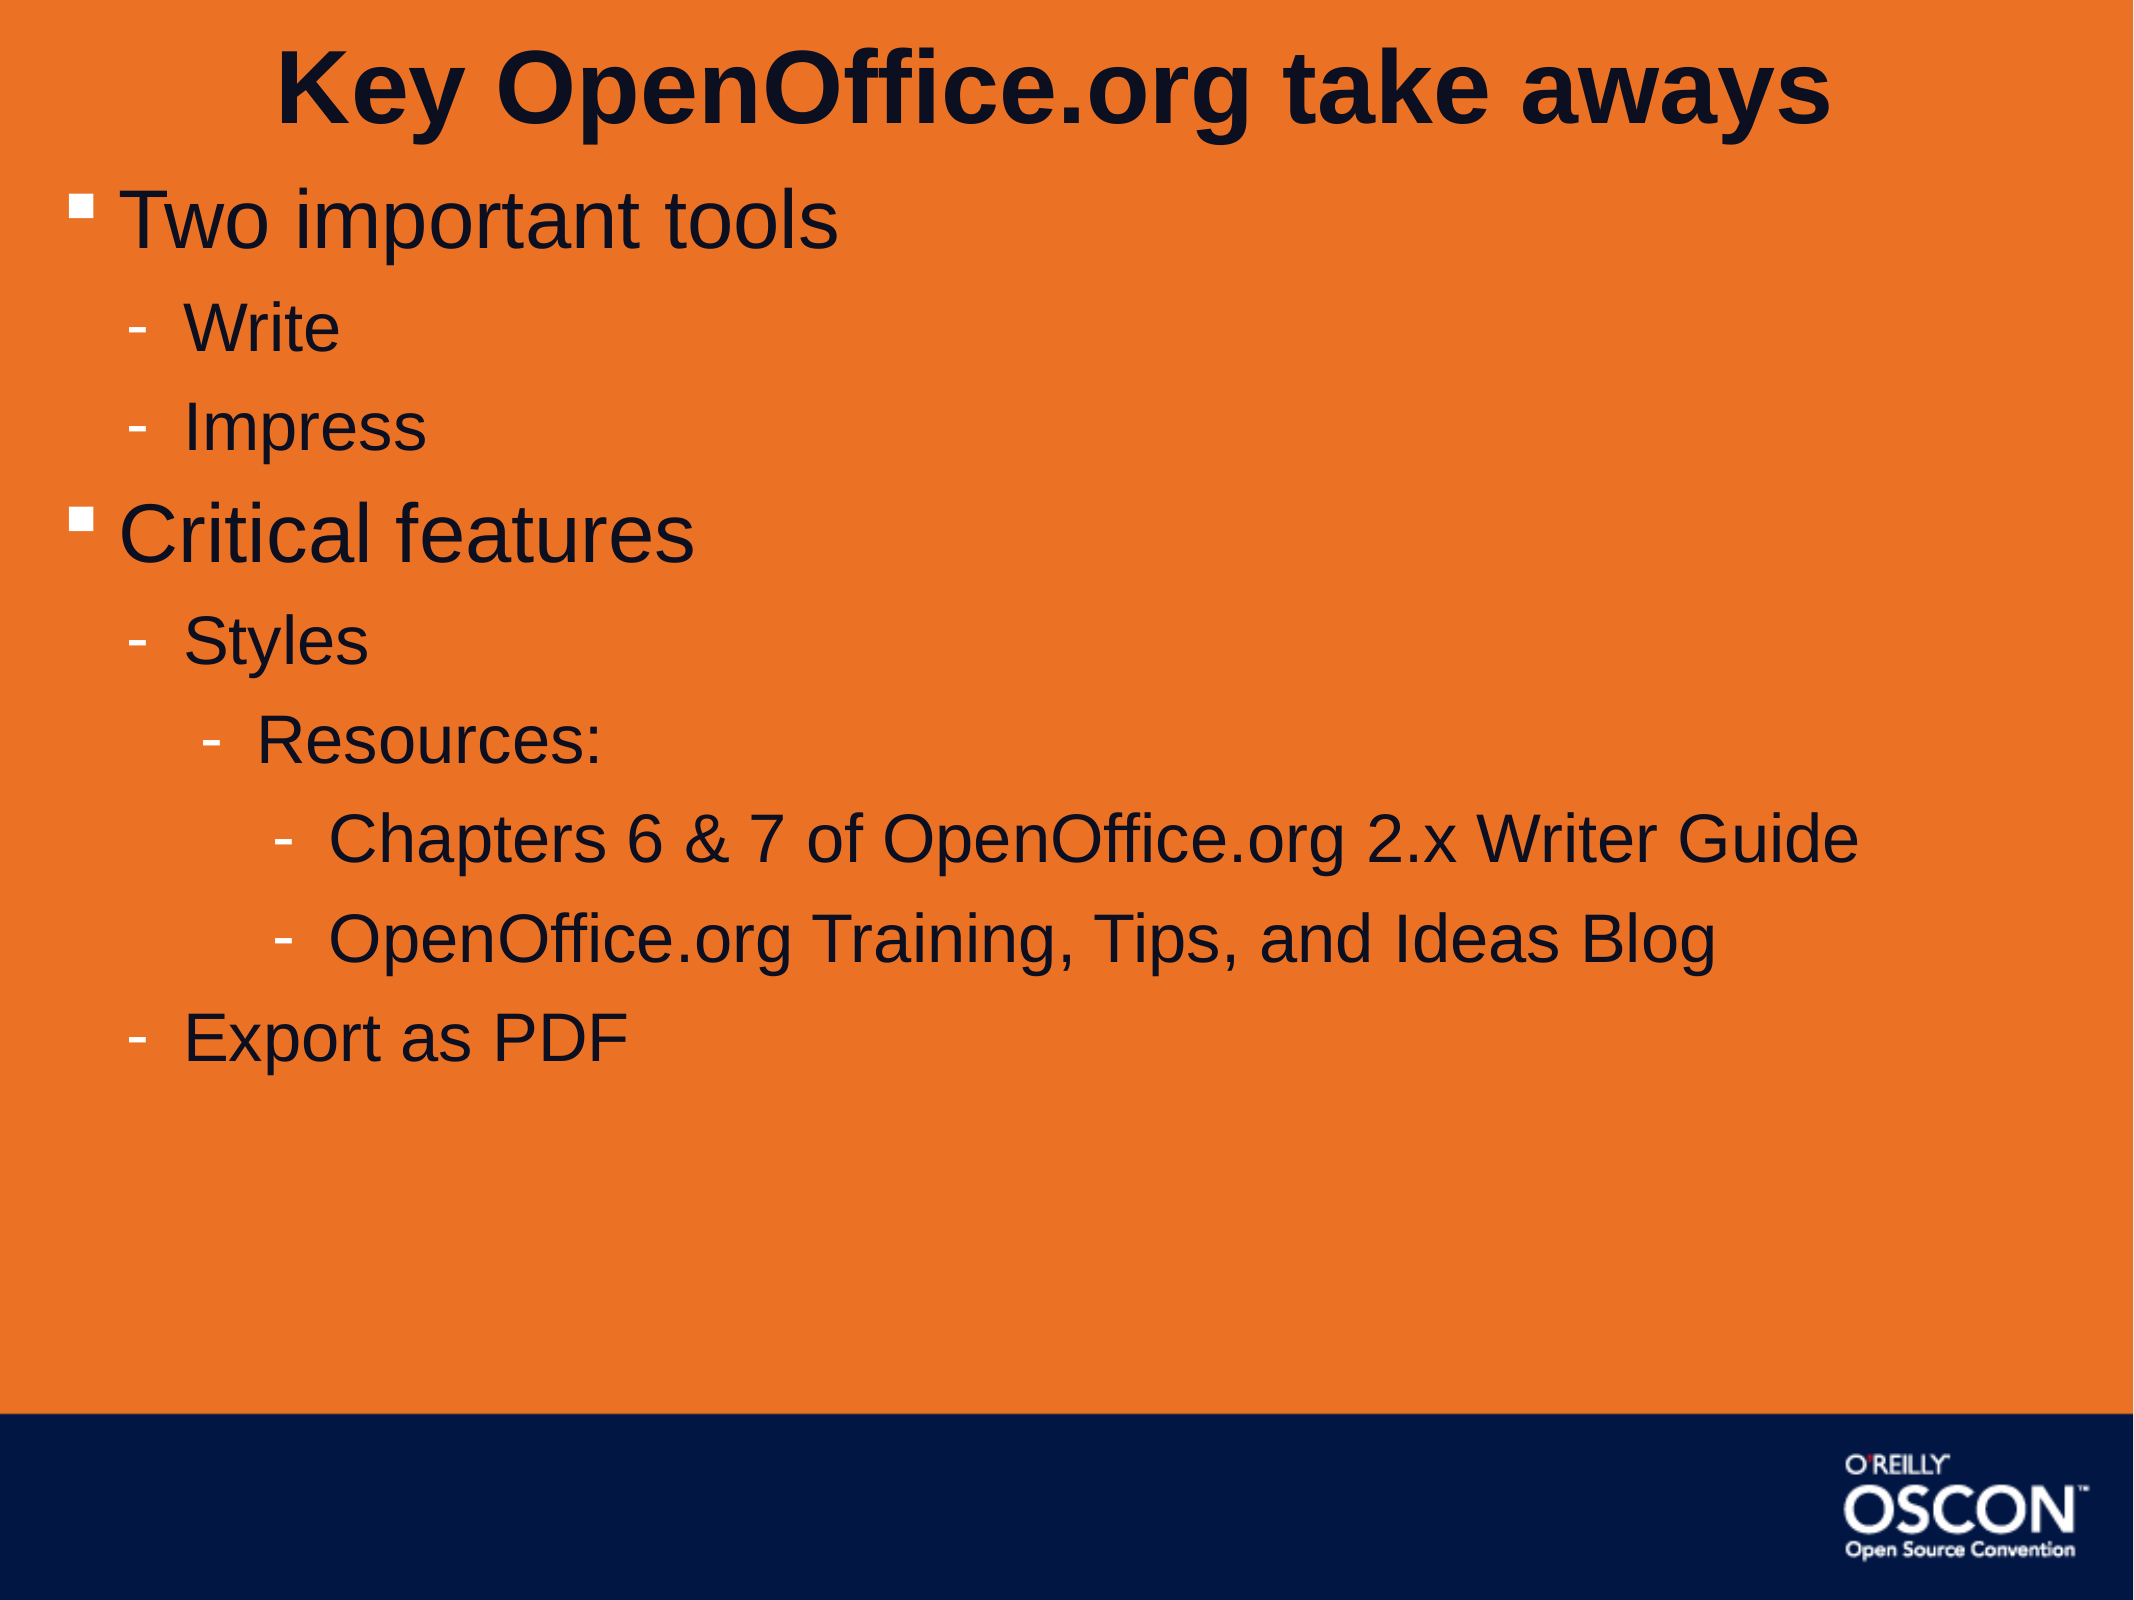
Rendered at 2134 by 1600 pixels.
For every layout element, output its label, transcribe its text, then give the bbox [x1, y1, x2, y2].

picture [0, 0, 2134, 1600]
title Key OpenOffice.org take aways [45, 7, 2094, 158]
list Two important tools Write Impress Critical features Styles Resources: Chapters 6 & 7 of OpenOffice.org 2.x Writer Guide OpenOffice.org Training, Tips, and Ideas Blog Export as PDF [47, 168, 2100, 1415]
